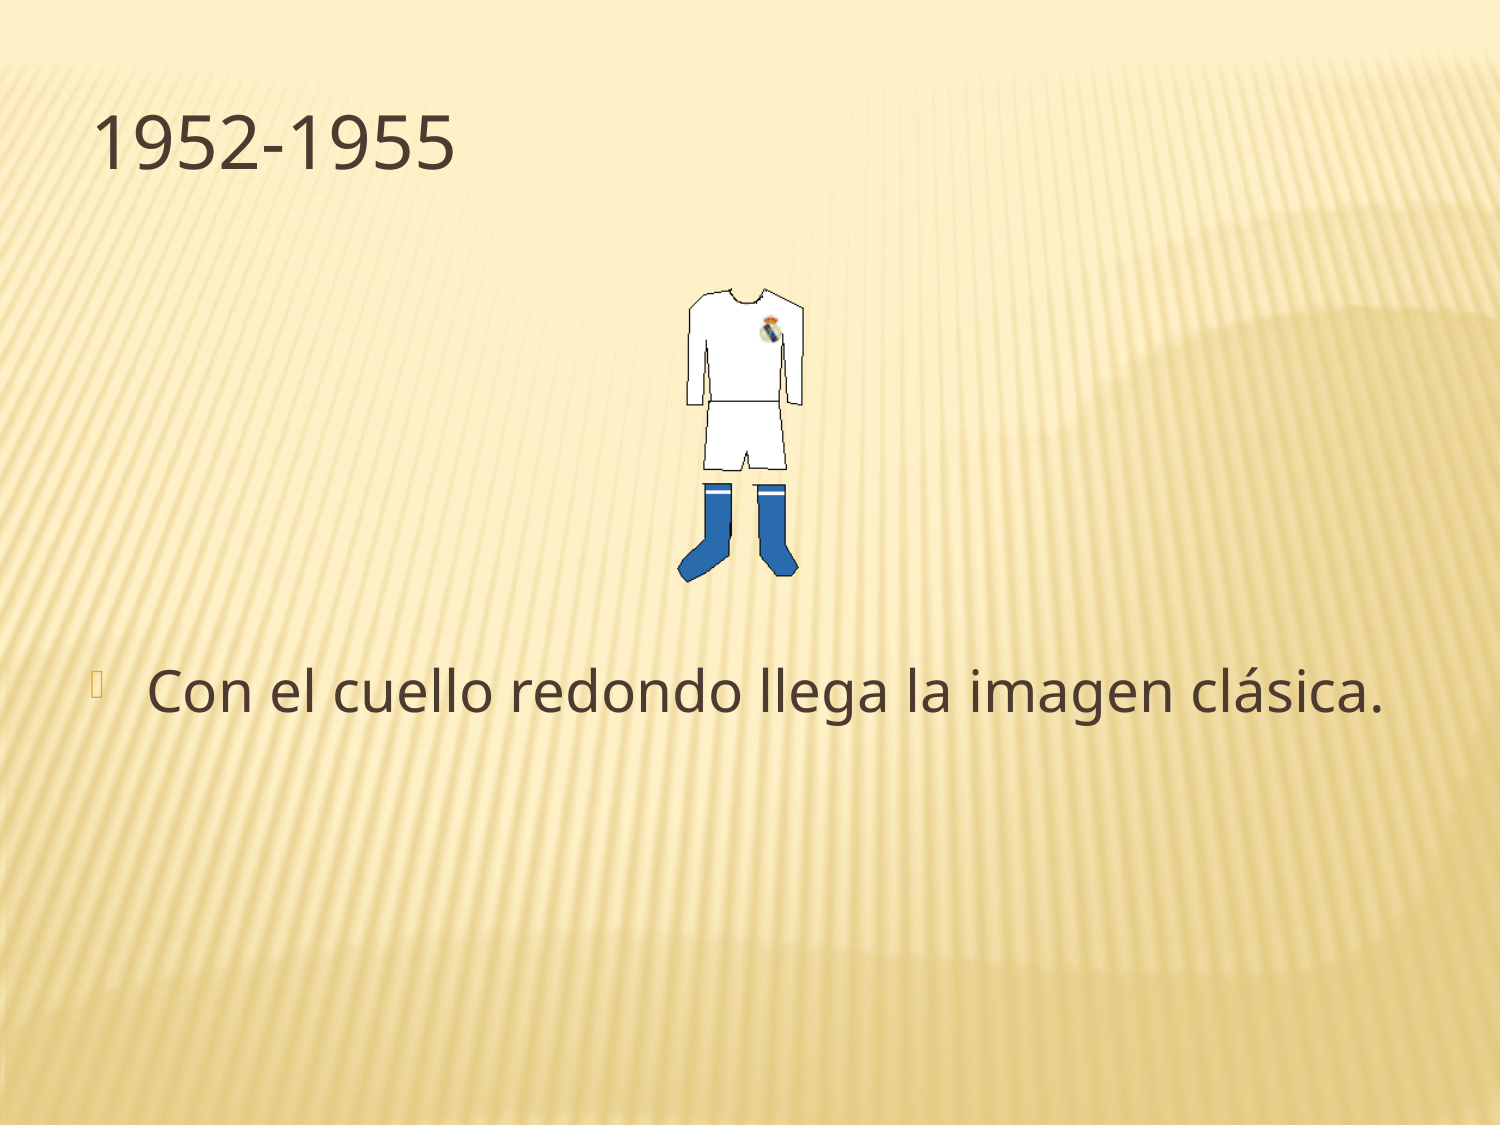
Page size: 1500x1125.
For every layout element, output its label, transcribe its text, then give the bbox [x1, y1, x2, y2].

list Con el cuello redondo llega la imagen clásica. [75, 646, 1426, 1006]
picture [652, 262, 848, 622]
title 1952-1955 [75, 45, 1426, 234]
